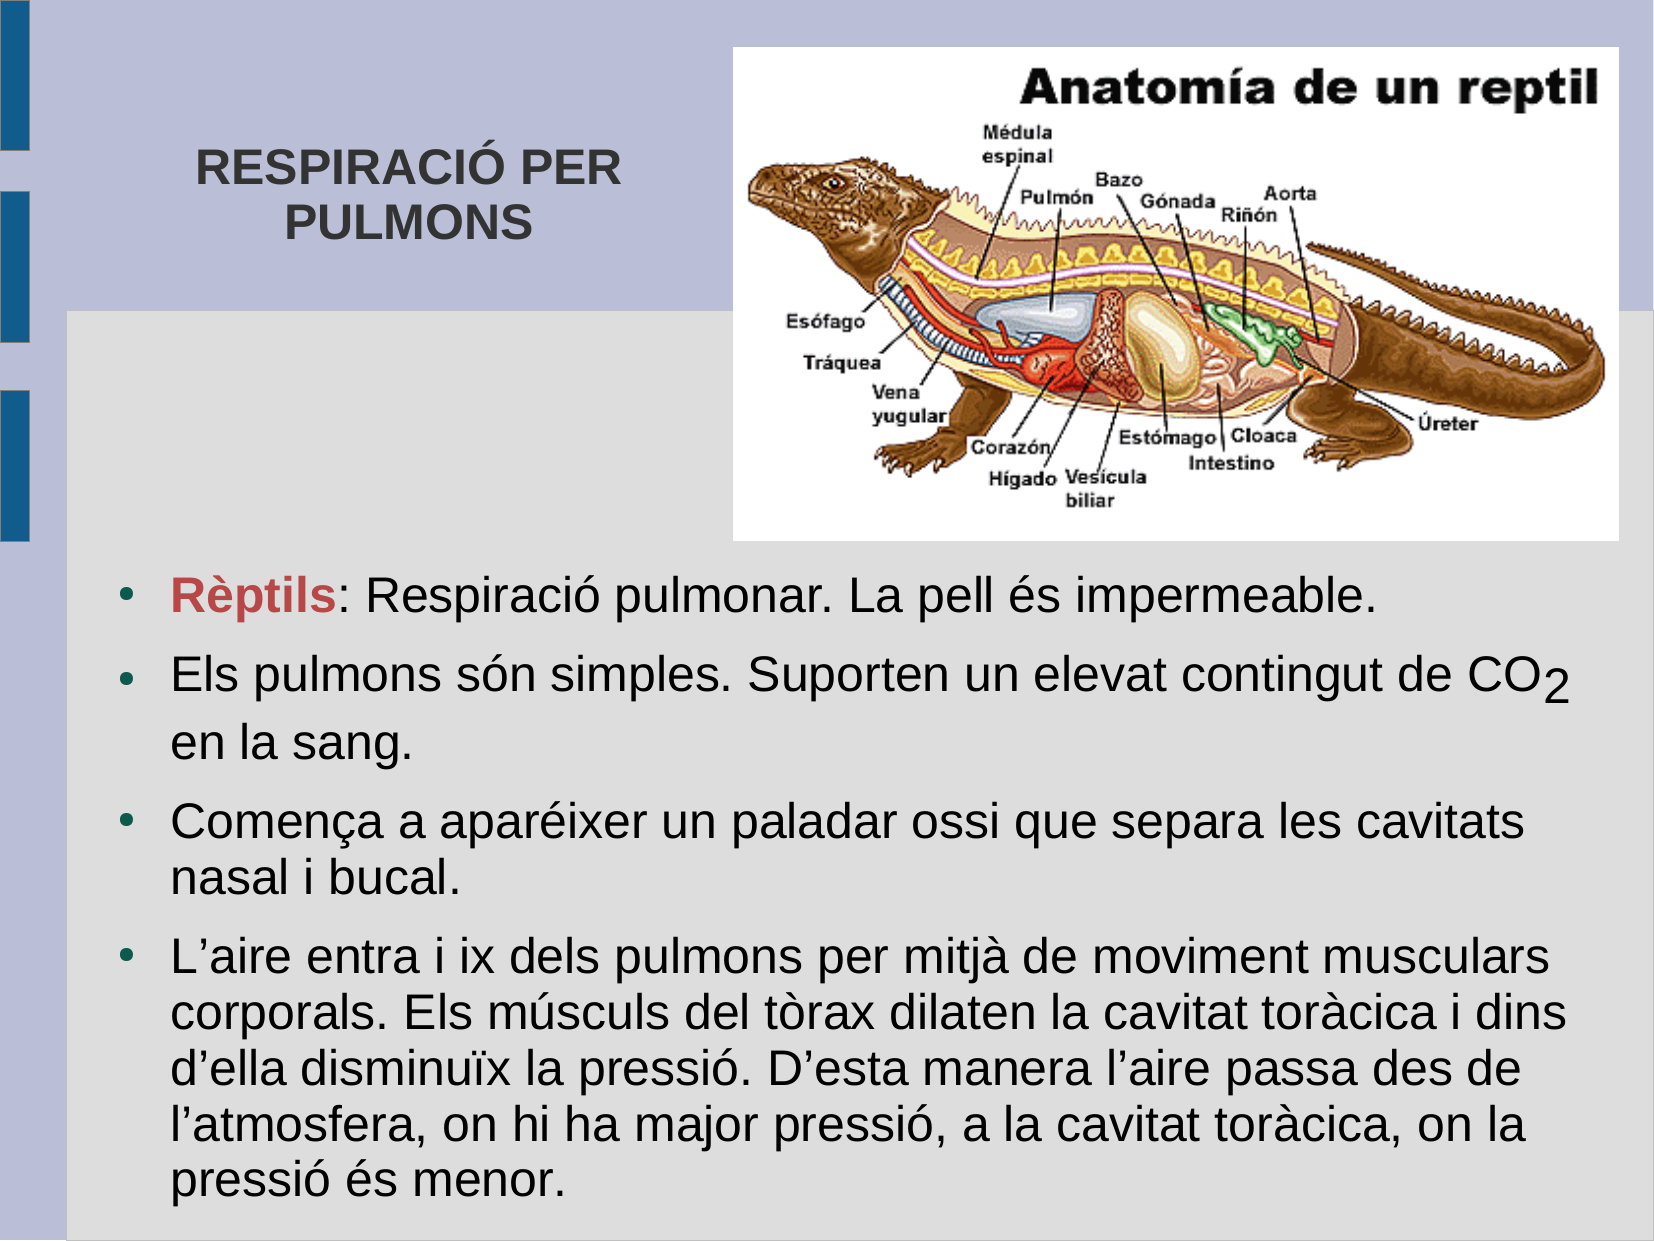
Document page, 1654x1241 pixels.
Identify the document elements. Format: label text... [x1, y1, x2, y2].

picture [733, 47, 1619, 541]
title RESPIRACIÓ PER PULMONS [121, 91, 697, 299]
list Rèptils: Respiració pulmonar. La pell és impermeable. Els pulmons són simples. Suporten un elevat contingut de CO2 en la sang. Comença a aparéixer un paladar ossi que separa les cavitats nasal i bucal. L’aire entra i ix dels pulmons per mitjà de moviment musculars corporals. Els músculs del tòrax dilaten la cavitat toràcica i dins d’ella disminuïx la pressió. D’esta manera l’aire passa des de l’atmosfera, on hi ha major pressió, a la cavitat toràcica, on la pressió és menor. [99, 566, 1595, 1241]
